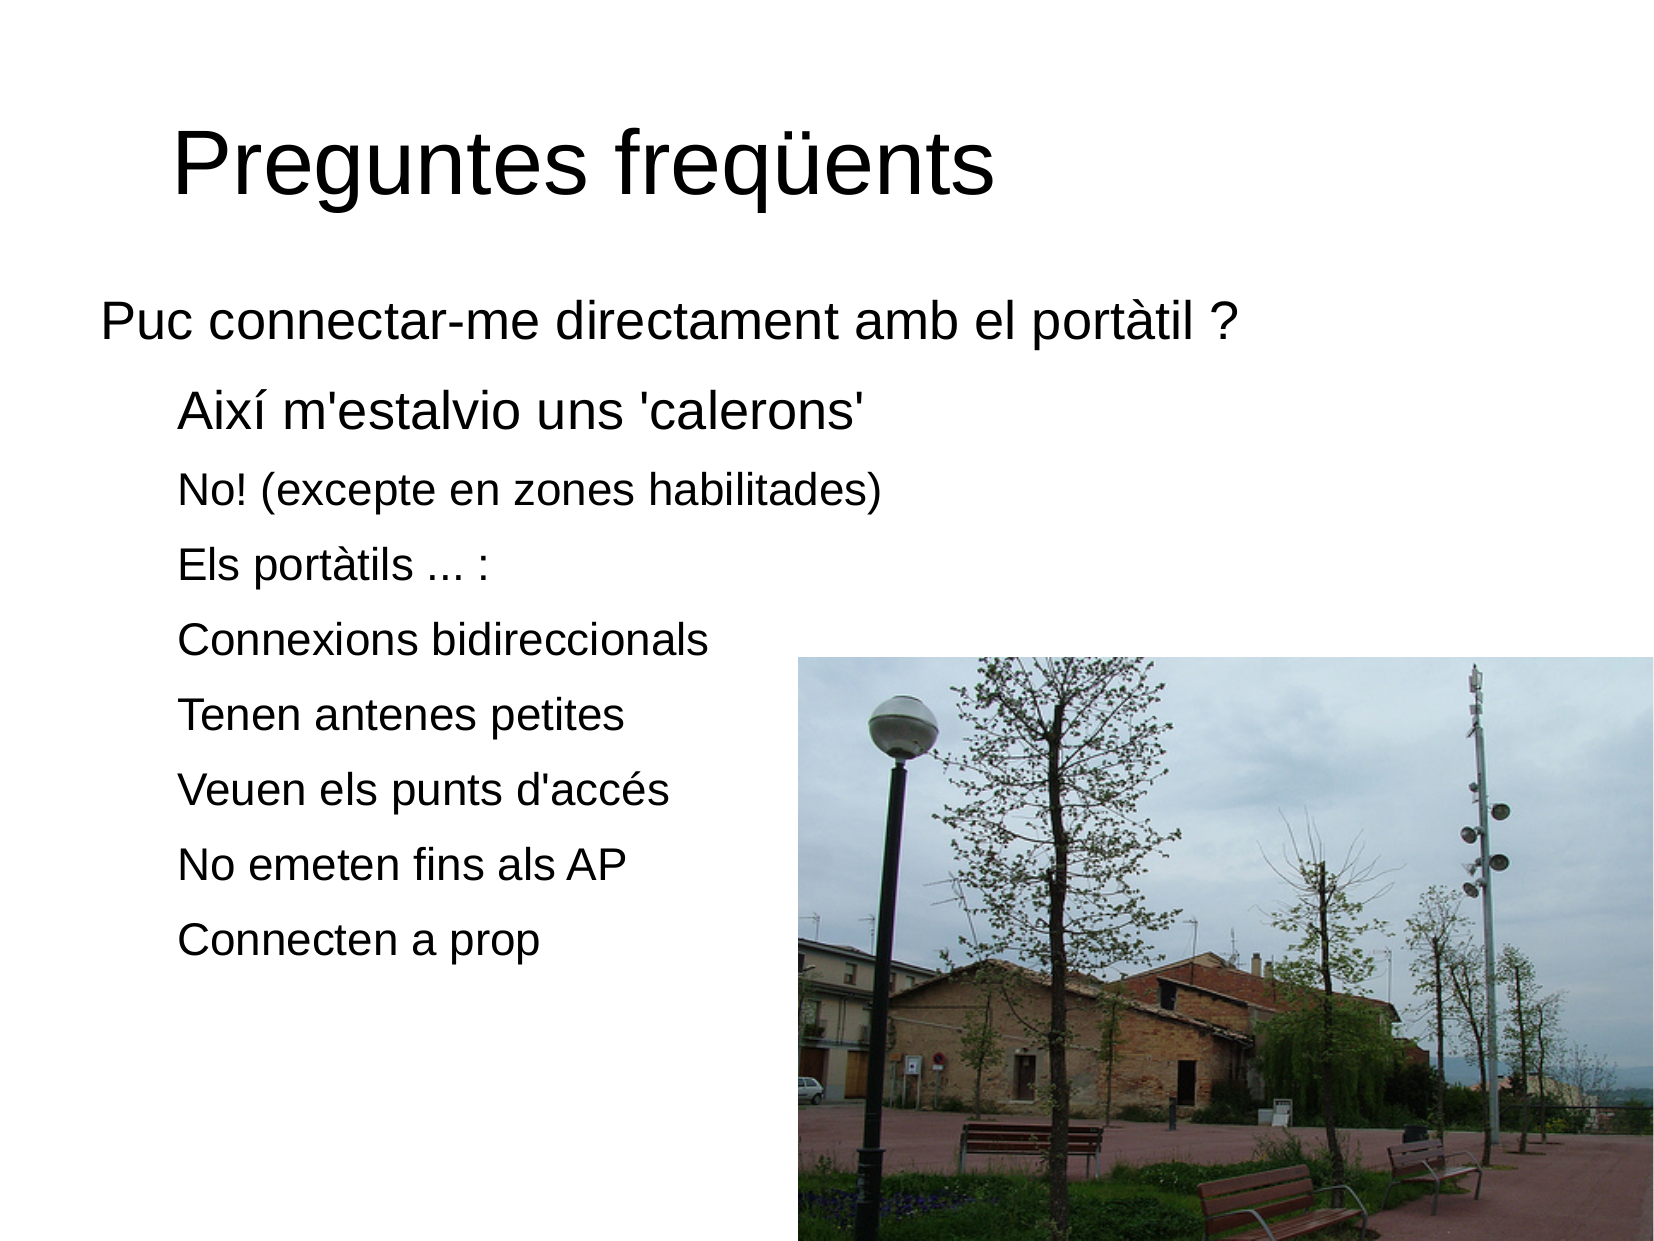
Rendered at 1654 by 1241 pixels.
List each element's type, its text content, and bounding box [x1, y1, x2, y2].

list Puc connectar-me directament amb el portàtil ? Així m'estalvio uns 'calerons' No! (excepte en zones habilitades) Els portàtils ... : Connexions bidireccionals Tenen antenes petites Veuen els punts d'accés No emeten fins als AP Connecten a prop [82, 290, 1571, 1109]
title Preguntes freqüents [76, 59, 1093, 267]
picture [798, 657, 1654, 1241]
